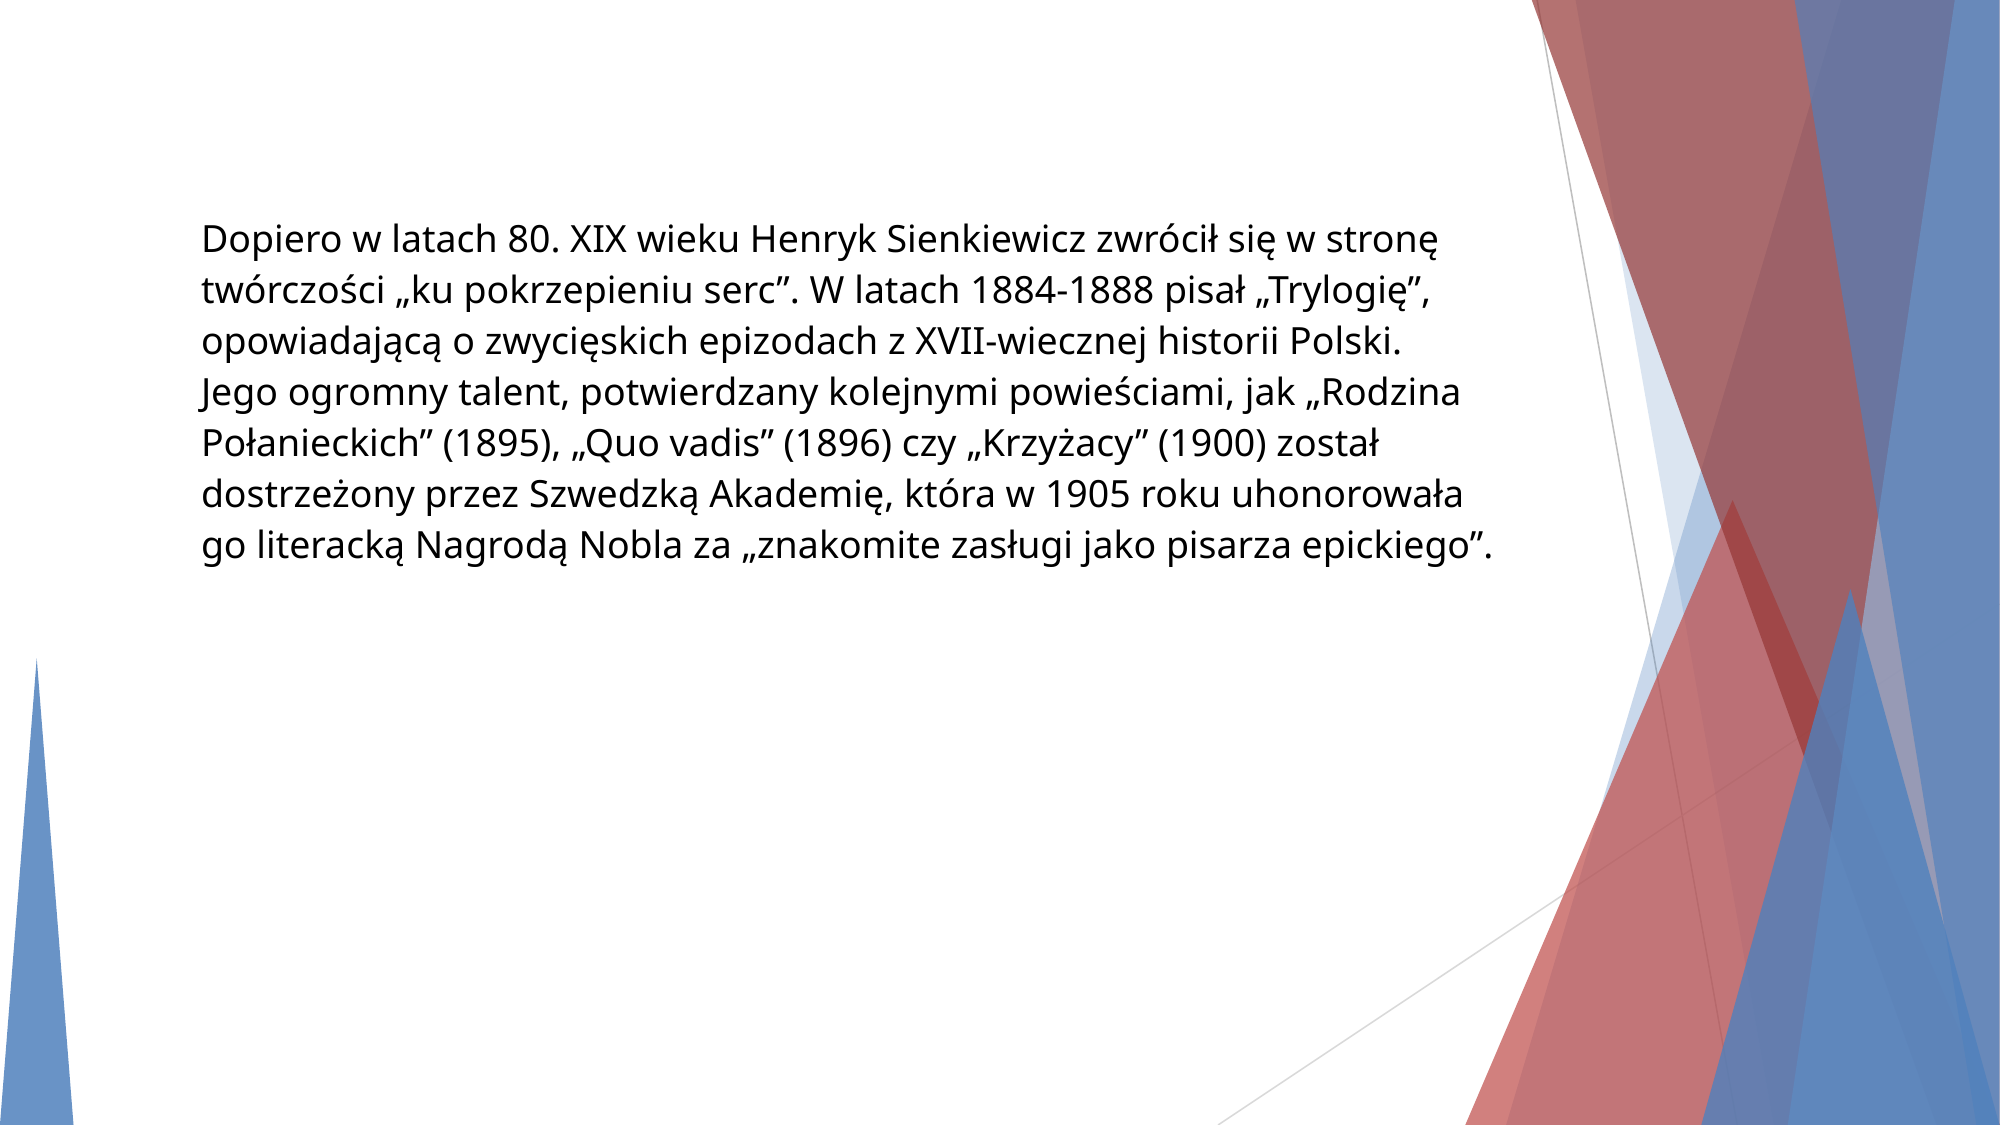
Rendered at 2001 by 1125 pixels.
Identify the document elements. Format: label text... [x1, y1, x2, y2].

text_box Dopiero w latach 80. XIX wieku Henryk Sienkiewicz zwrócił się w stronę twórczości „ku pokrzepieniu serc”. W latach 1884-1888 pisał „Trylogię”, opowiadającą o zwycięskich epizodach z XVII-wiecznej historii Polski. Jego ogromny talent, potwierdzany kolejnymi powieściami, jak „Rodzina Połanieckich” (1895), „Quo vadis” (1896) czy „Krzyżacy” (1900) został dostrzeżony przez Szwedzką Akademię, która w 1905 roku uhonorowała go literacką Nagrodą Nobla za „znakomite zasługi jako pisarza epickiego”. [186, 205, 1529, 578]
